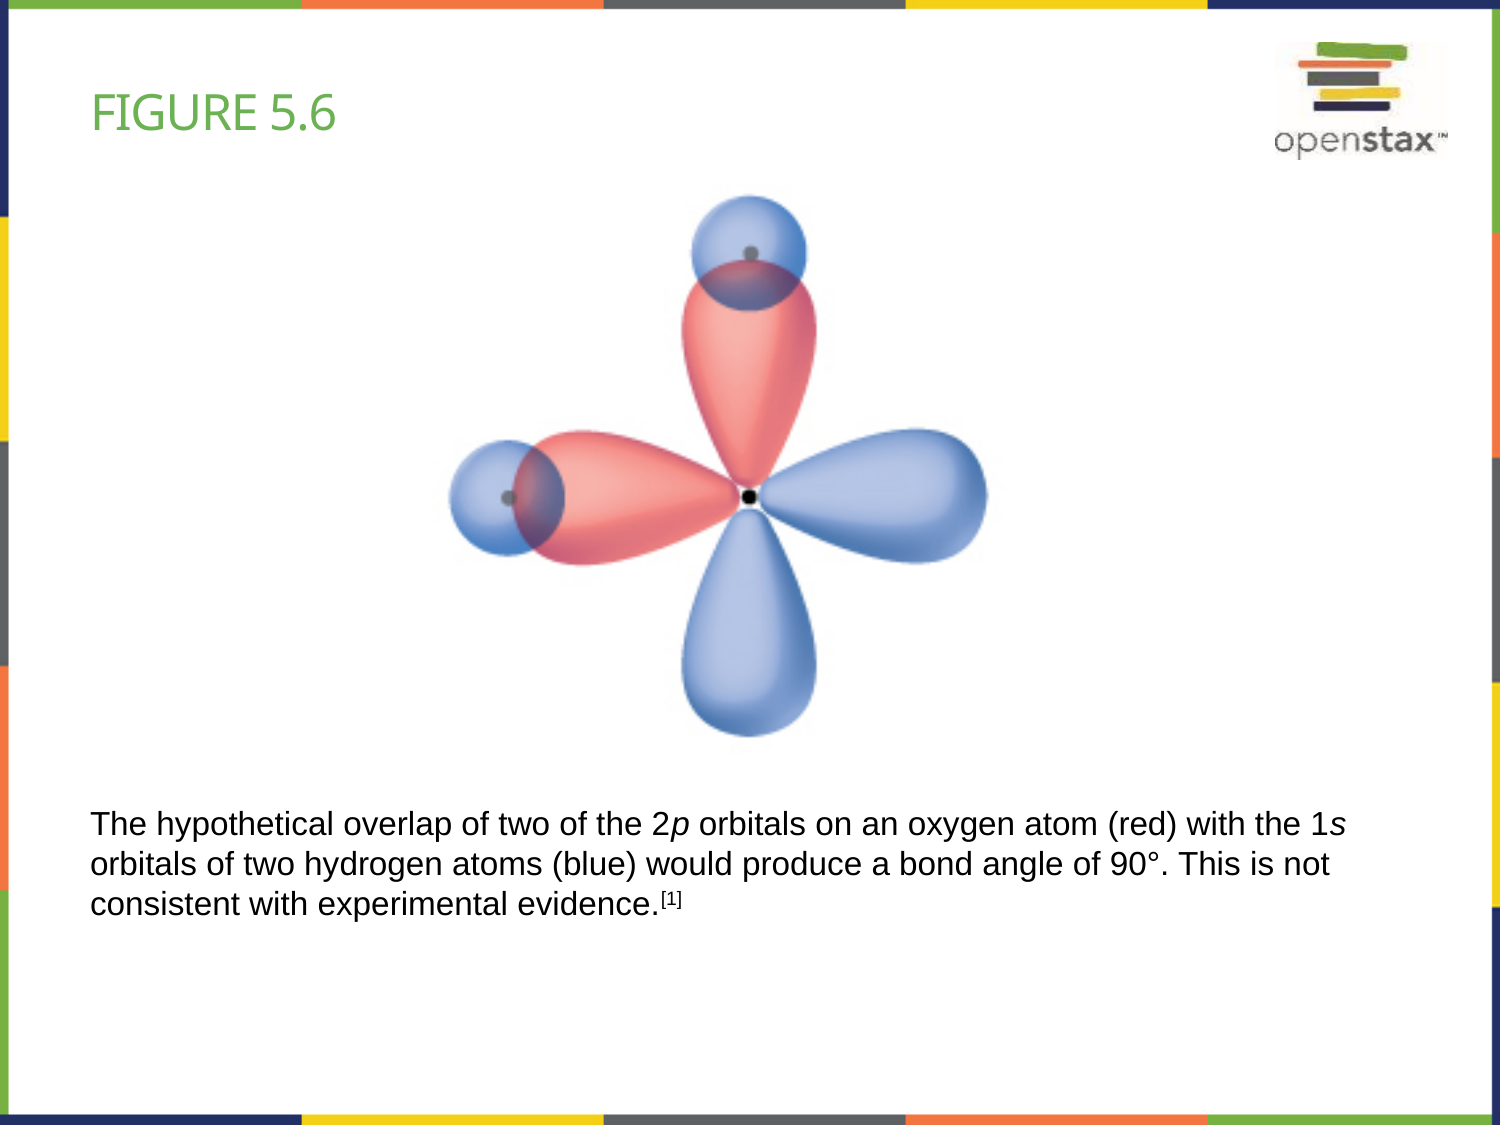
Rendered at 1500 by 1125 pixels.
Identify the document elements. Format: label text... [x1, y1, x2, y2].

list The hypothetical overlap of two of the 2p orbitals on an oxygen atom (red) with the 1s orbitals of two hydrogen atoms (blue) would produce a bond angle of 90°. This is not consistent with experimental evidence.[1] [75, 794, 1398, 986]
title Figure 5.6 [75, 39, 1398, 148]
picture [0, 0, 1500, 1125]
